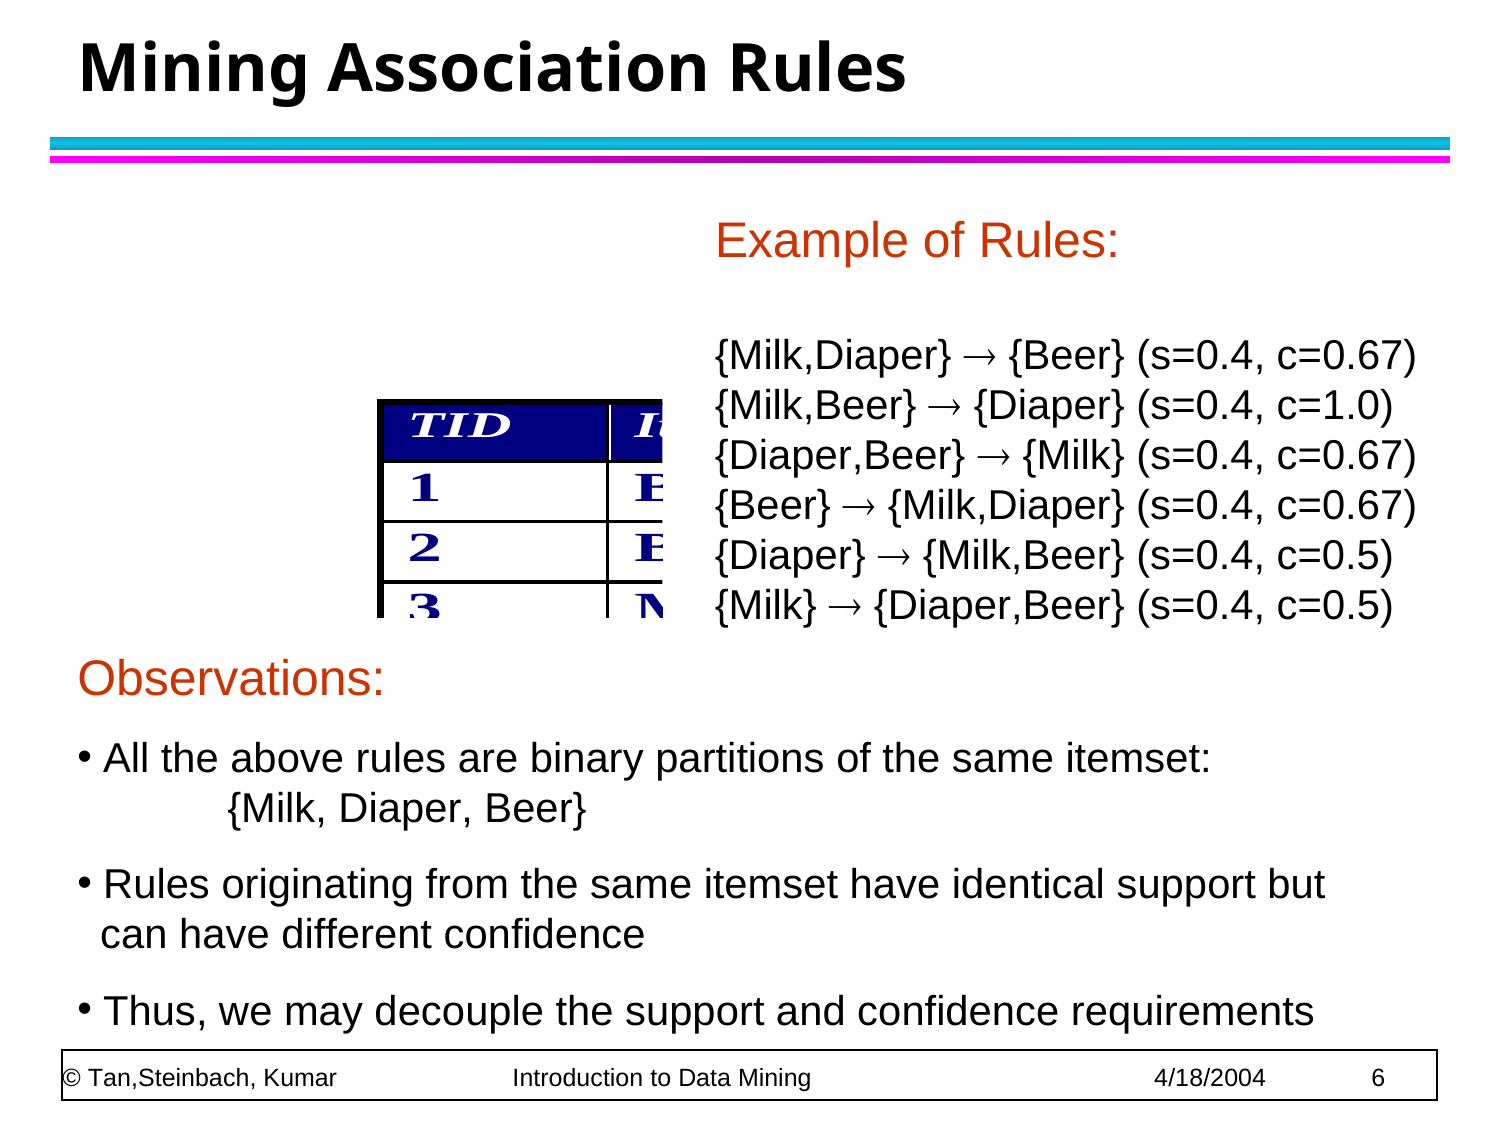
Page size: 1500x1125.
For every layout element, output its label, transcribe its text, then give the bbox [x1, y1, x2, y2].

text_box Observations: All the above rules are binary partitions of the same itemset: {Milk, Diaper, Beer} Rules originating from the same itemset have identical support but can have different confidence Thus, we may decouple the support and confidence requirements [62, 637, 1363, 1042]
chart [50, 249, 663, 618]
title Mining Association Rules [62, 22, 1421, 113]
text_box Example of Rules: {Milk,Diaper}  {Beer} (s=0.4, c=0.67) {Milk,Beer}  {Diaper} (s=0.4, c=1.0) {Diaper,Beer}  {Milk} (s=0.4, c=0.67) {Beer}  {Milk,Diaper} (s=0.4, c=0.67) {Diaper}  {Milk,Beer} (s=0.4, c=0.5) {Milk}  {Diaper,Beer} (s=0.4, c=0.5) [699, 199, 1476, 636]
